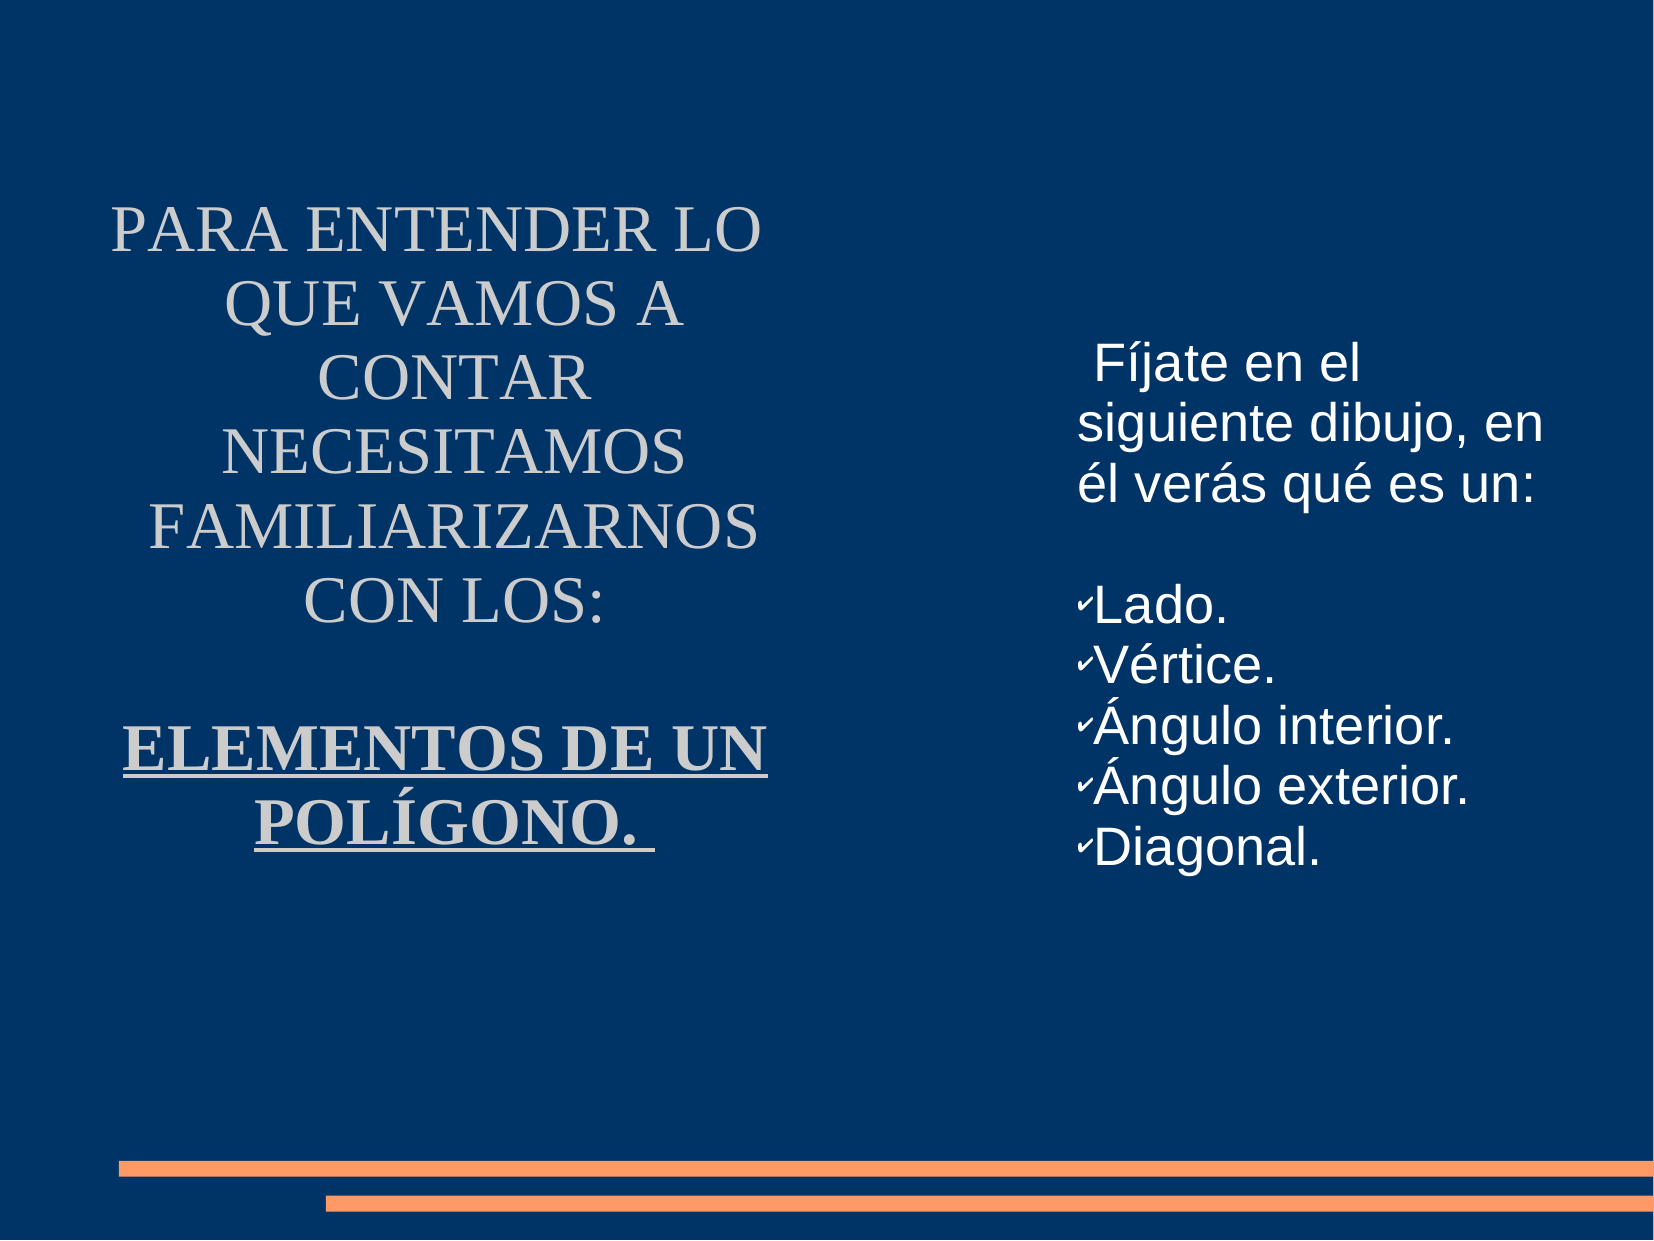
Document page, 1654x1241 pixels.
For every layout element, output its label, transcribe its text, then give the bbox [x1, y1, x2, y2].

text_box Fíjate en el siguiente dibujo, en él verás qué es un: Lado. Vértice. Ángulo interior. Ángulo exterior. Diagonal. [1062, 324, 1565, 1030]
text_box PARA ENTENDER LO QUE VAMOS A CONTAR NECESITAMOS FAMILIARIZARNOS CON LOS: ELEMENTOS DE UN POLÍGONO. [76, 150, 798, 975]
